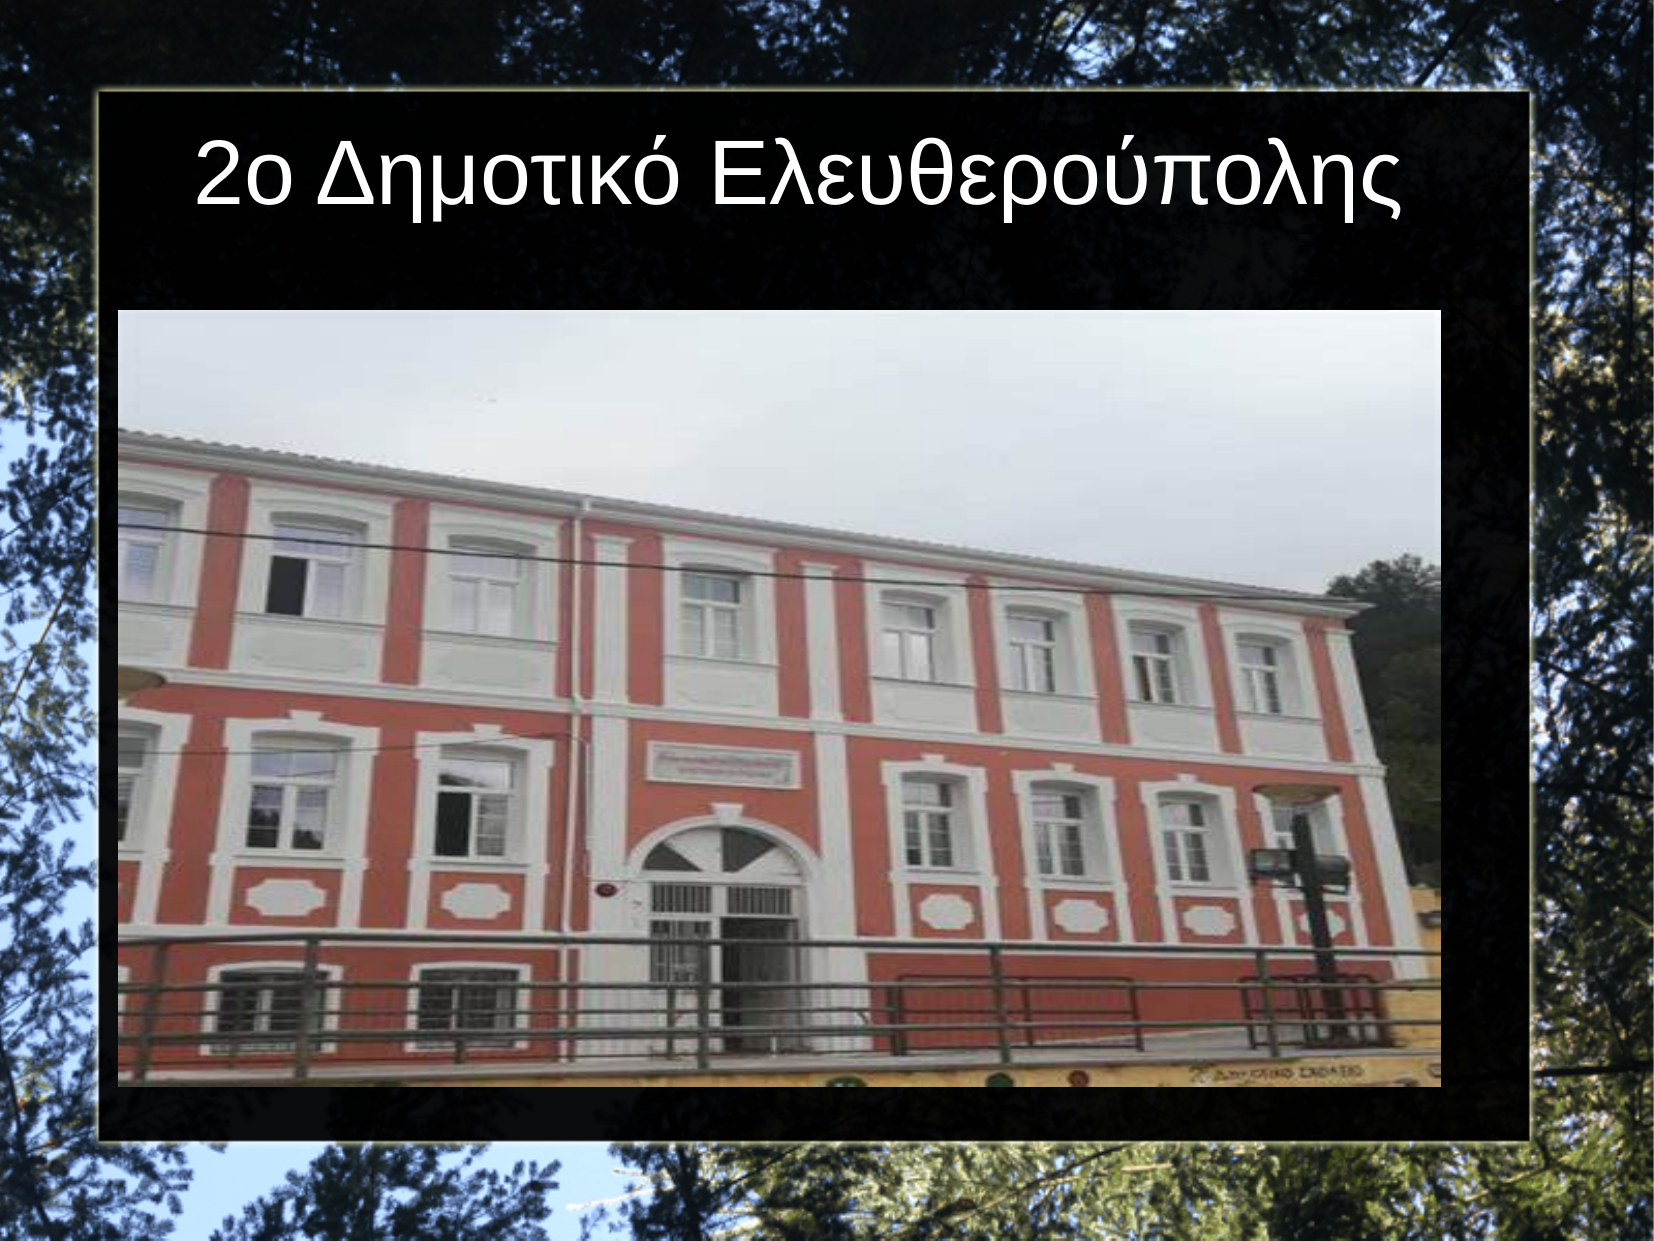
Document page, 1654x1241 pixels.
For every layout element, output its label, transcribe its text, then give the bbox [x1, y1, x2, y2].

title 2ο Δημοτικό Ελευθερούπολης [88, 88, 1536, 257]
picture [0, 0, 1654, 1241]
